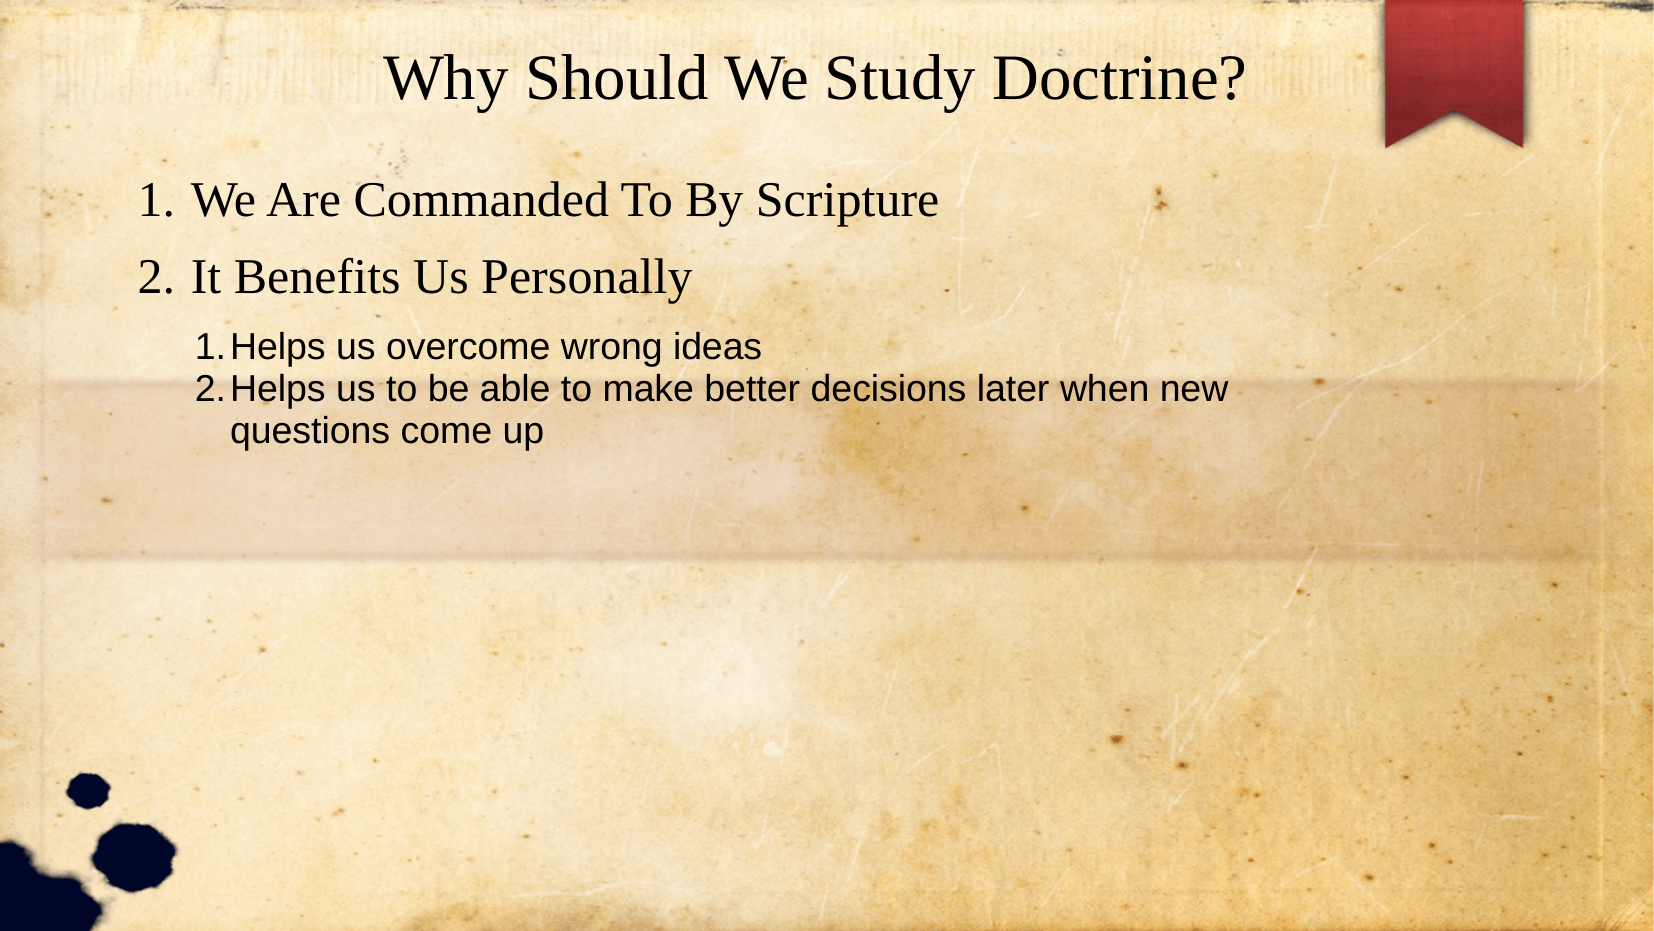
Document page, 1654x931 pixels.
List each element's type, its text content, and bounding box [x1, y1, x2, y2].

list We Are Commanded To By Scripture It Benefits Us Personally [120, 172, 1336, 331]
text_box Helps us overcome wrong ideas Helps us to be able to make better decisions later when new questions come up [180, 318, 1396, 501]
picture [0, 0, 1654, 931]
title Why Should We Study Doctrine? [71, 0, 1561, 156]
